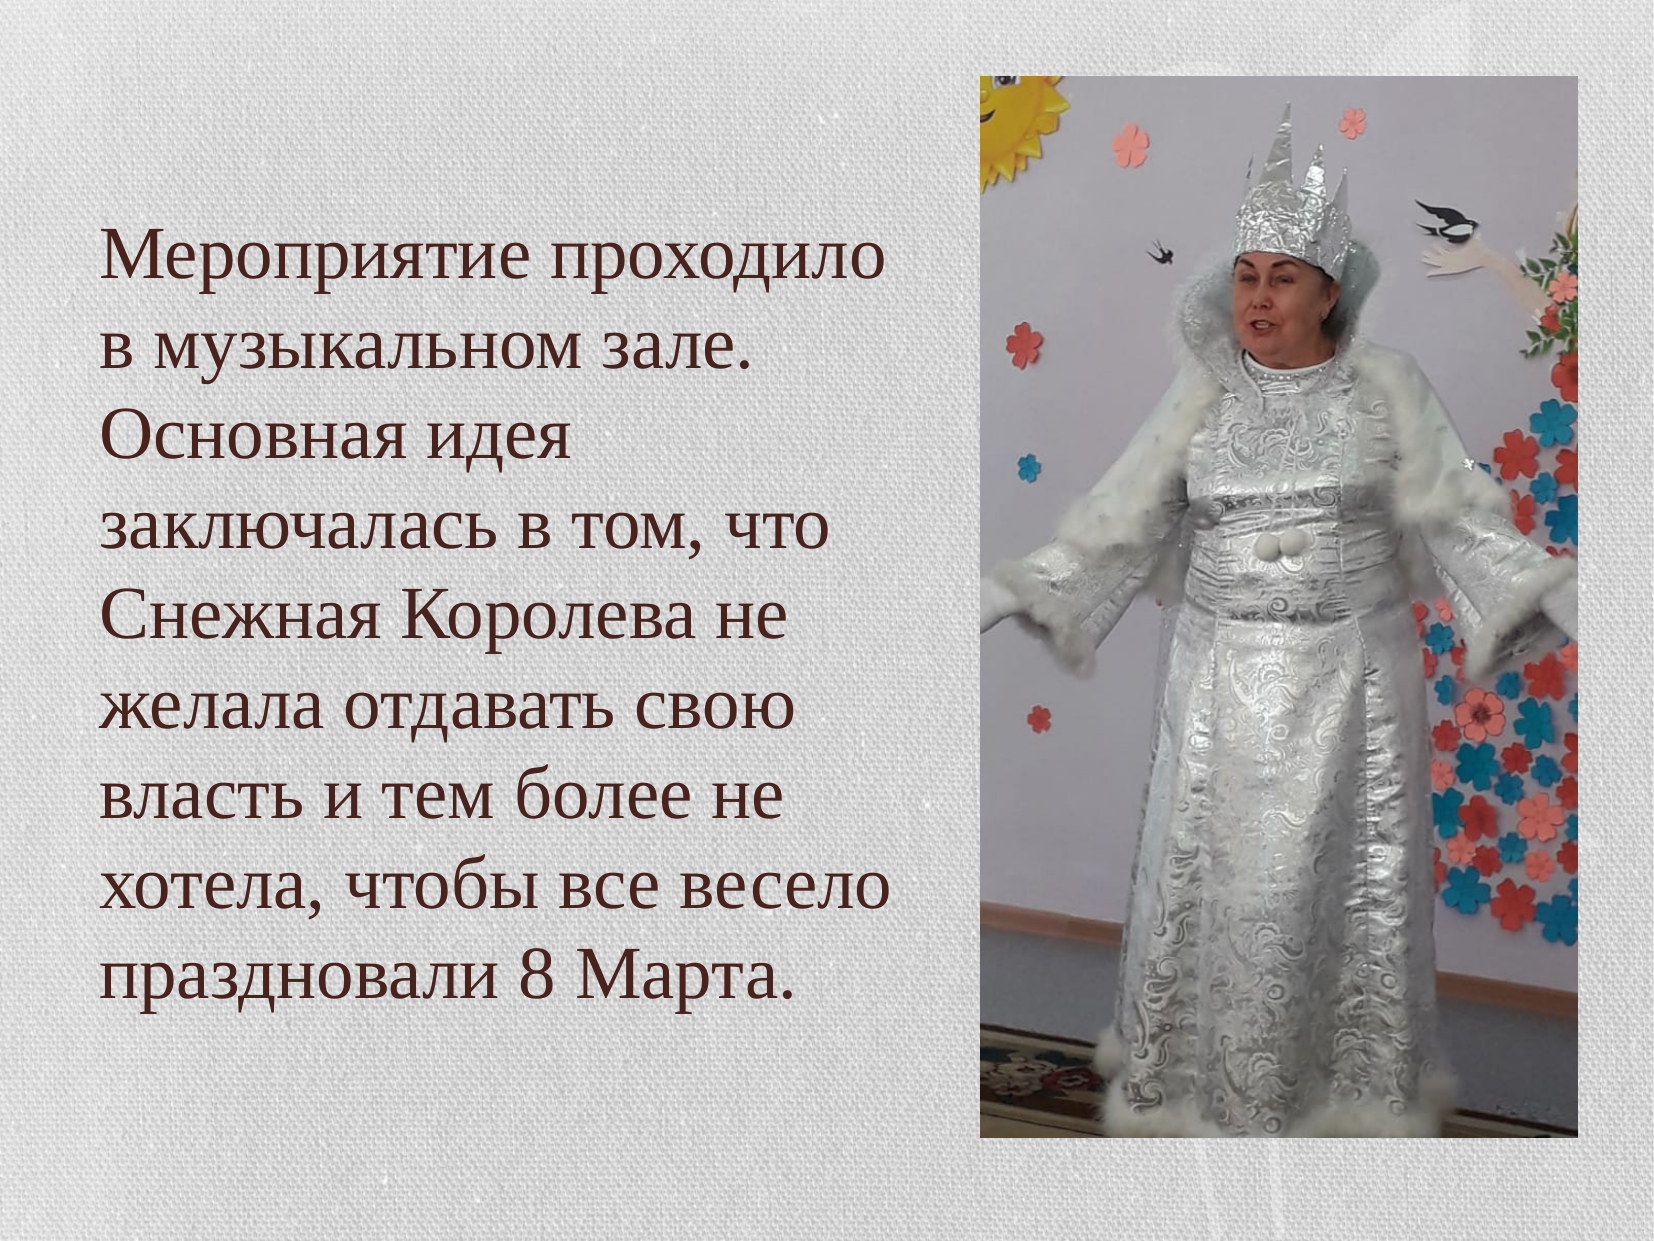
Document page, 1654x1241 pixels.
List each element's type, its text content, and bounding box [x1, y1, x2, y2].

picture [980, 76, 1578, 1138]
title Мероприятие проходило в музыкальном зале. Основная идея заключалась в том, что Снежная Королева не желала отдавать свою власть и тем более не хотела, чтобы все весело праздновали 8 Марта. [82, 147, 957, 1022]
